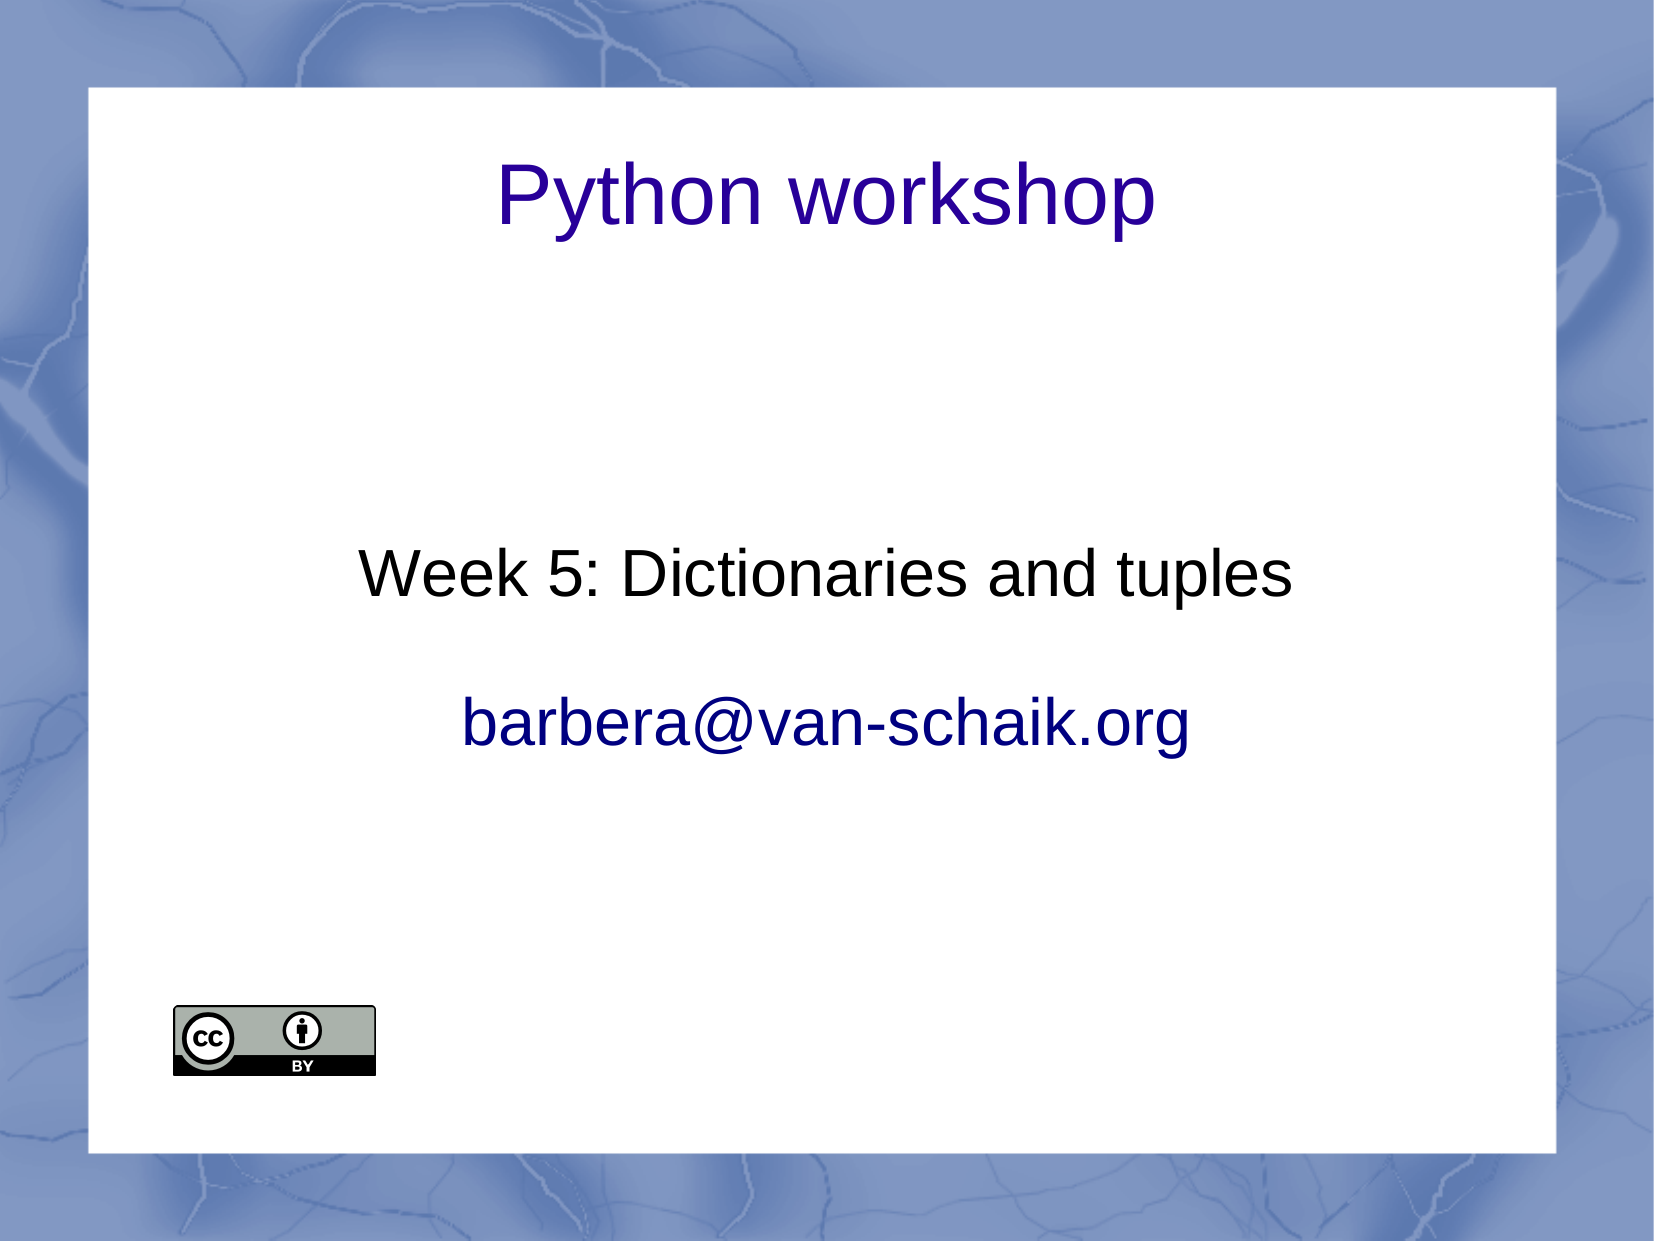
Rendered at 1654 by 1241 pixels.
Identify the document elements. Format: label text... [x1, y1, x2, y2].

title Python workshop [118, 90, 1536, 298]
subtitle Week 5: Dictionaries and tuples barbera@van-schaik.org [147, 325, 1506, 1045]
picture [0, 0, 1654, 1241]
